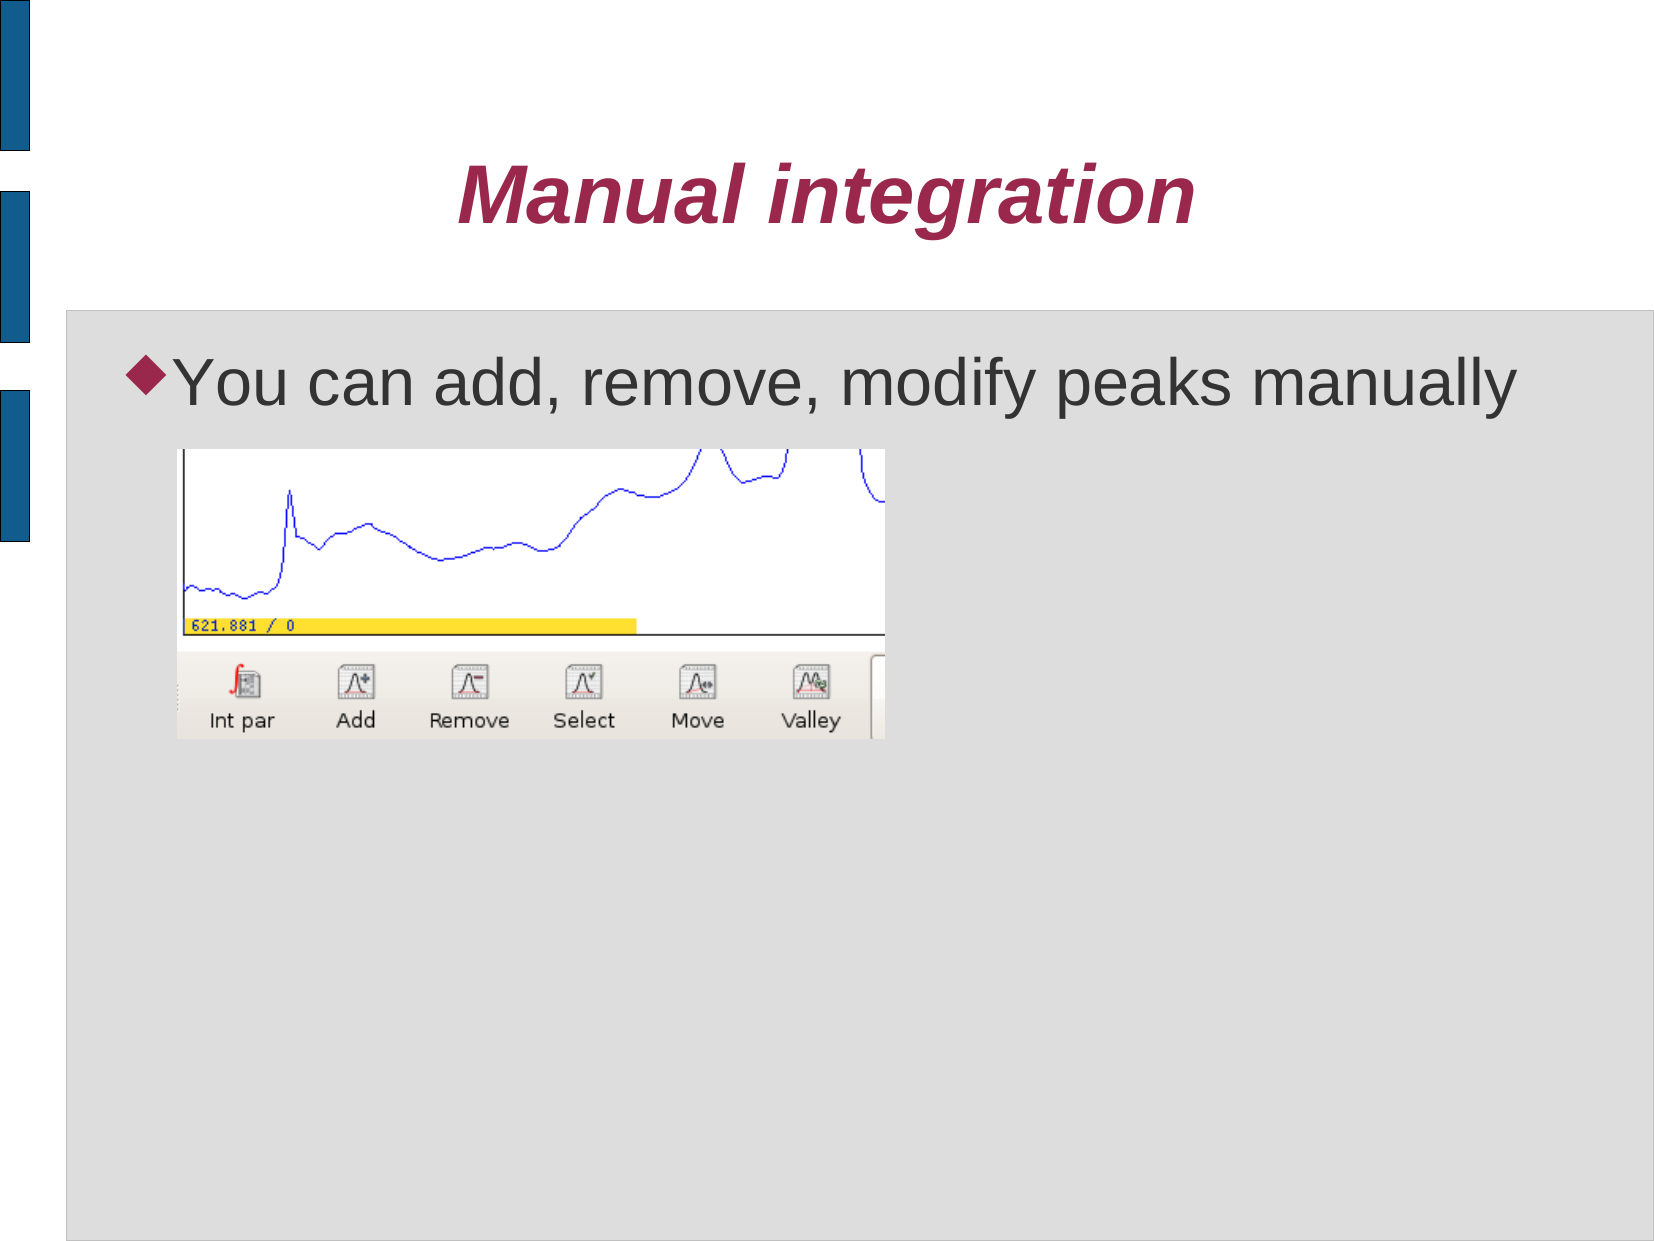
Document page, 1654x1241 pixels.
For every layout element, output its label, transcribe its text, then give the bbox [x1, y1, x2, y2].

list You can add, remove, modify peaks manually [121, 344, 1534, 1149]
picture [177, 449, 885, 739]
title Manual integration [121, 98, 1534, 291]
